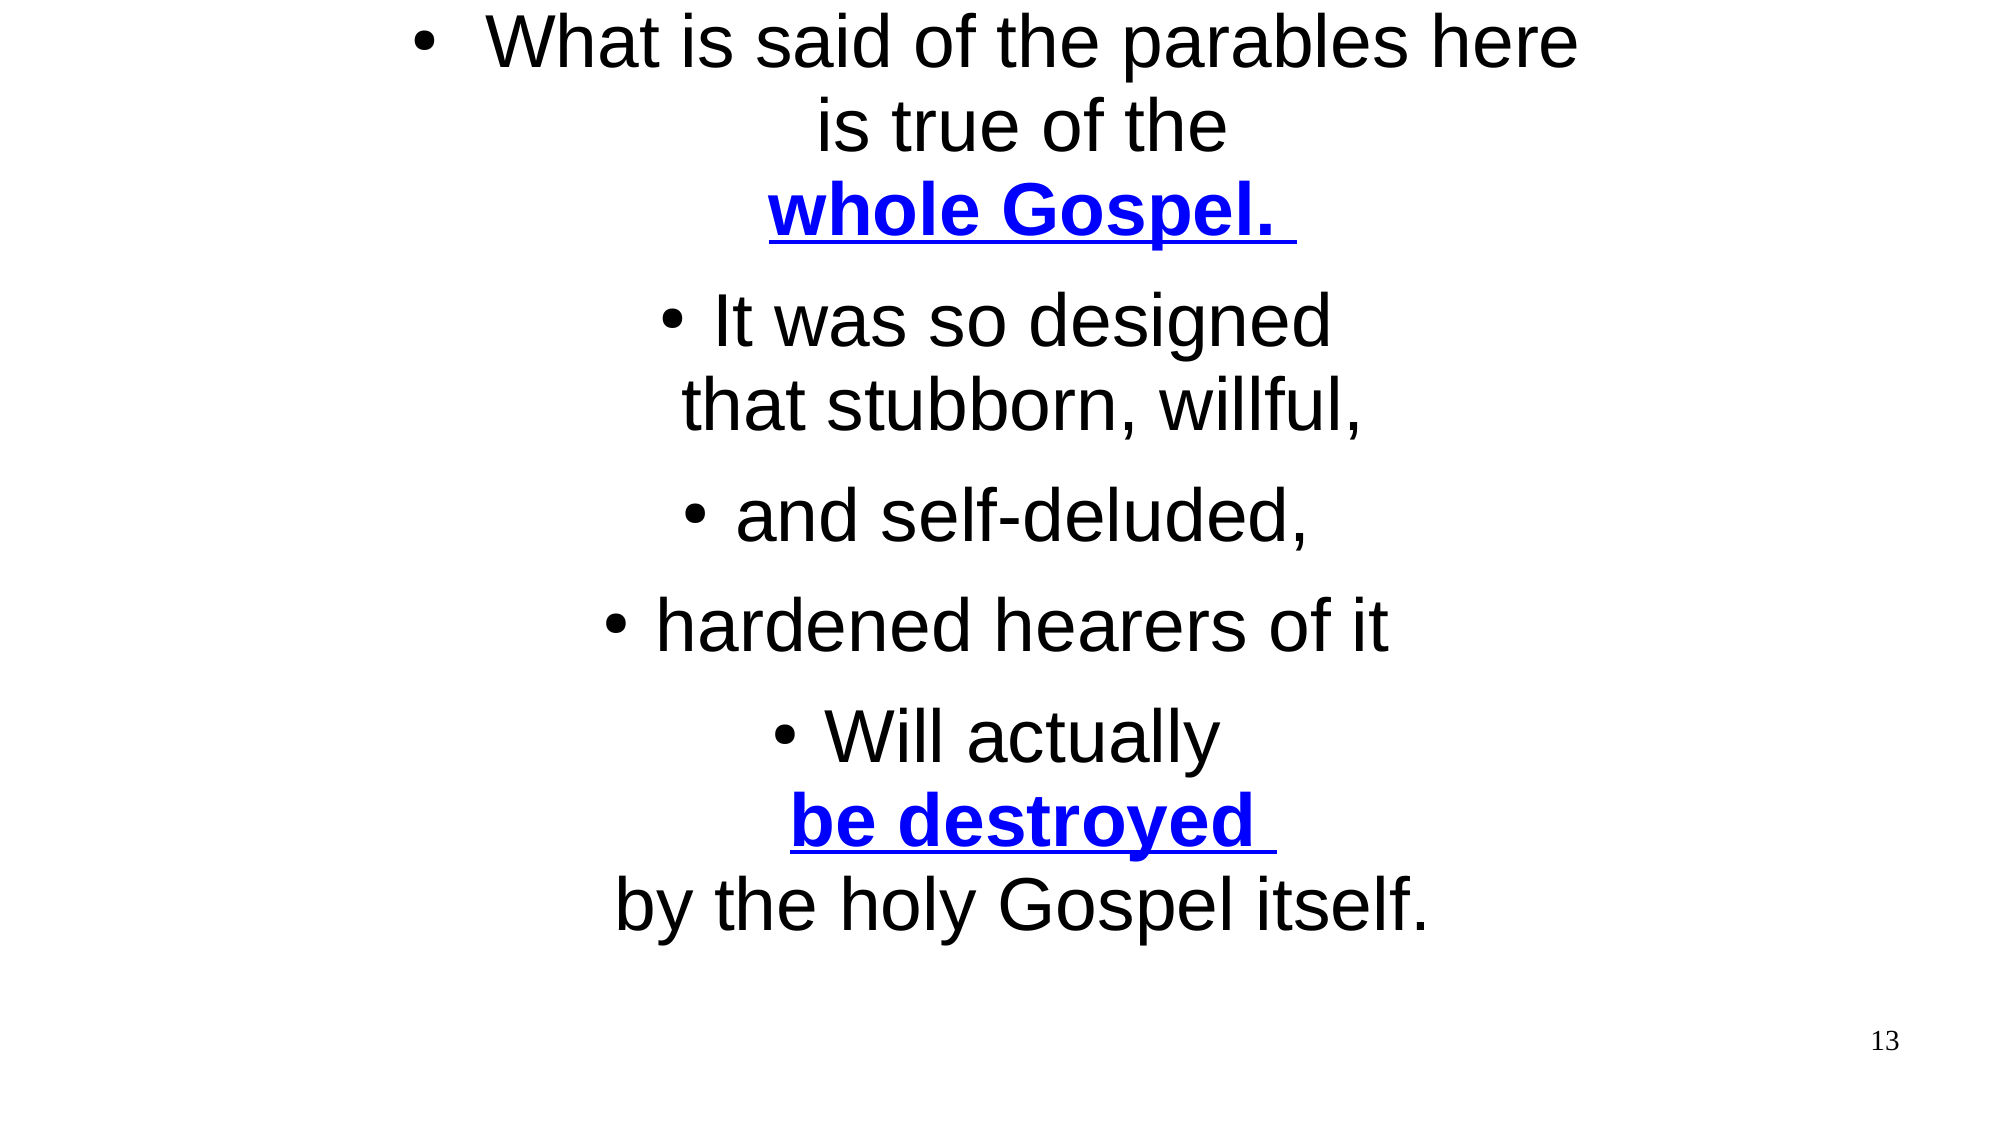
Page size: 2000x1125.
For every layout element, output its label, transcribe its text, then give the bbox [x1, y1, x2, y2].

list What is said of the parables here is true of the whole Gospel. It was so designed that stubborn, willful, and self-deluded, hardened hearers of it Will actually be destroyed by the holy Gospel itself. [0, 0, 1996, 1123]
